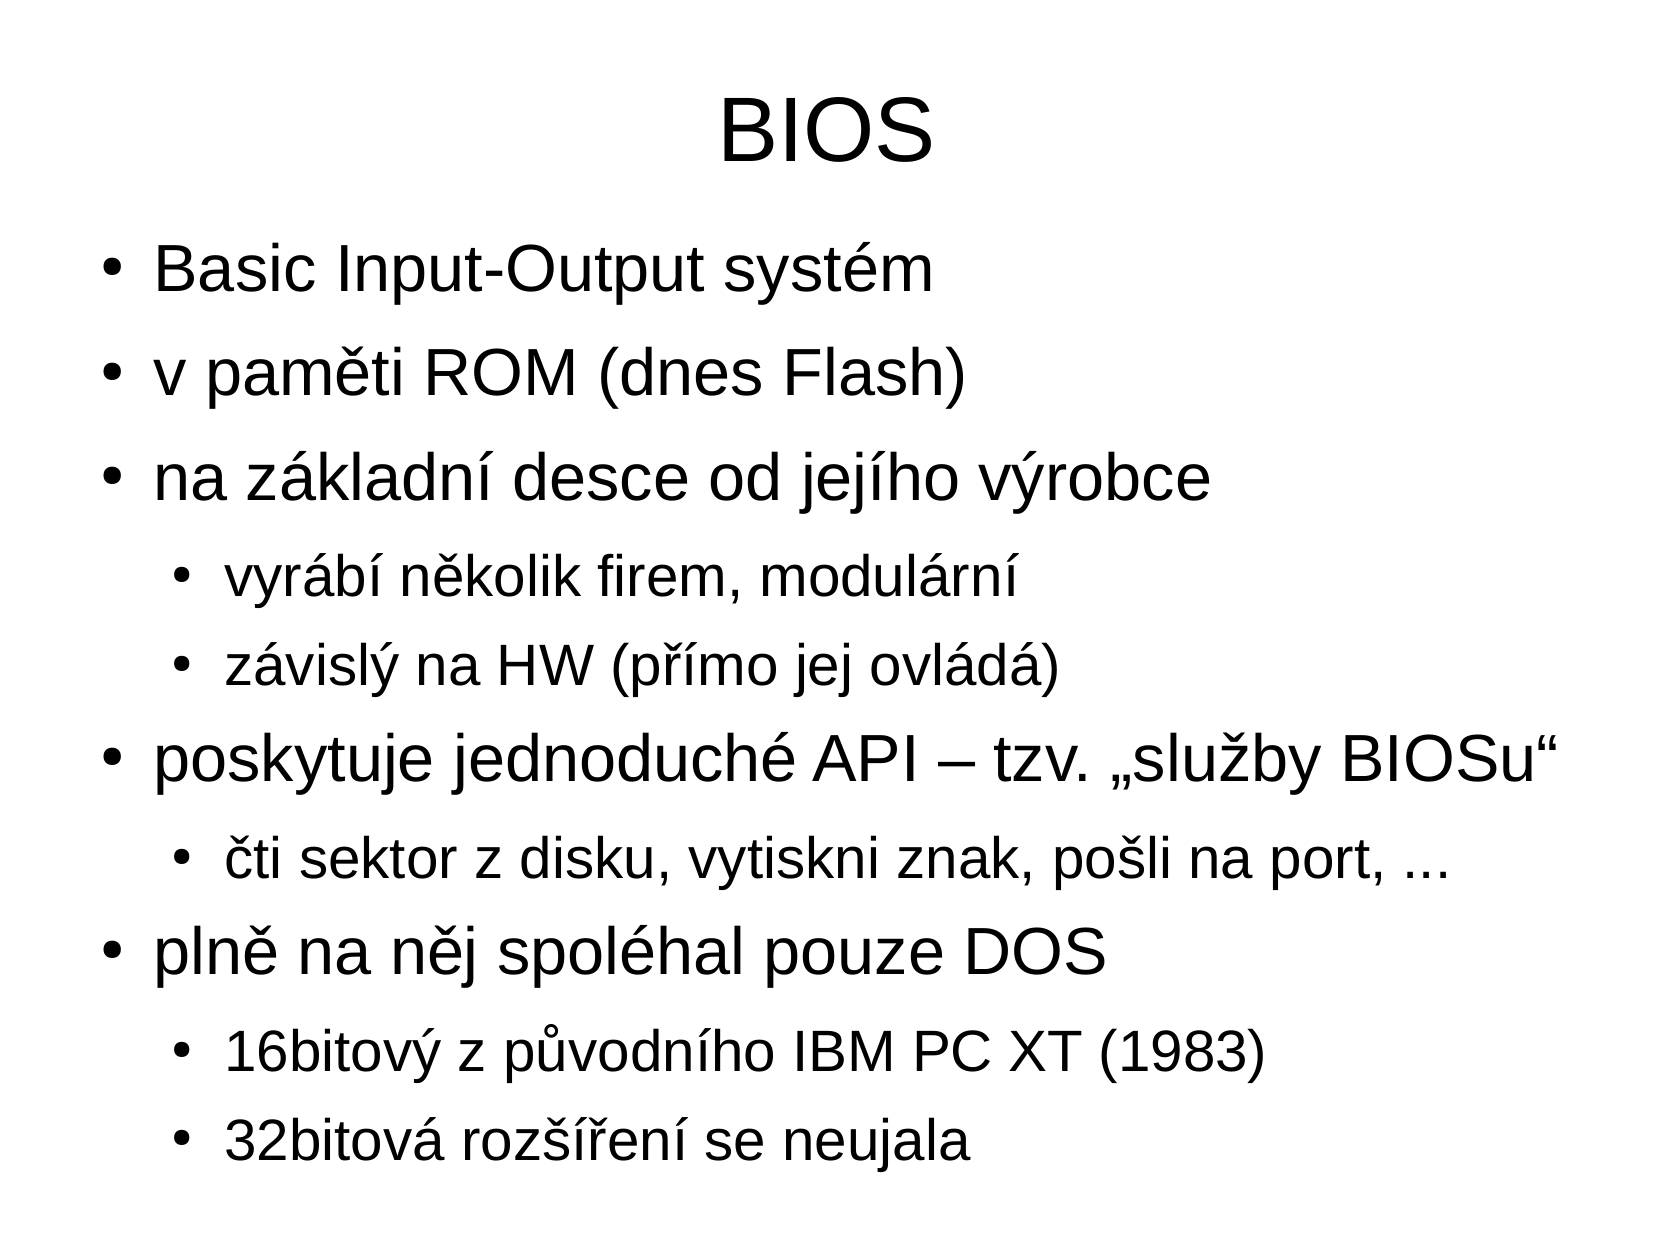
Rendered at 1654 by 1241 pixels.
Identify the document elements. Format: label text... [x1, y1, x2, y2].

list Basic Input-Output systém v paměti ROM (dnes Flash) na základní desce od jejího výrobce vyrábí několik firem, modulární závislý na HW (přímo jej ovládá) poskytuje jednoduché API – tzv. „služby BIOSu“ čti sektor z disku, vytiskni znak, pošli na port, ... plně na něj spoléhal pouze DOS 16bitový z původního IBM PC XT (1983) 32bitová rozšíření se neujala [82, 231, 1571, 1173]
title BIOS [82, 33, 1571, 226]
